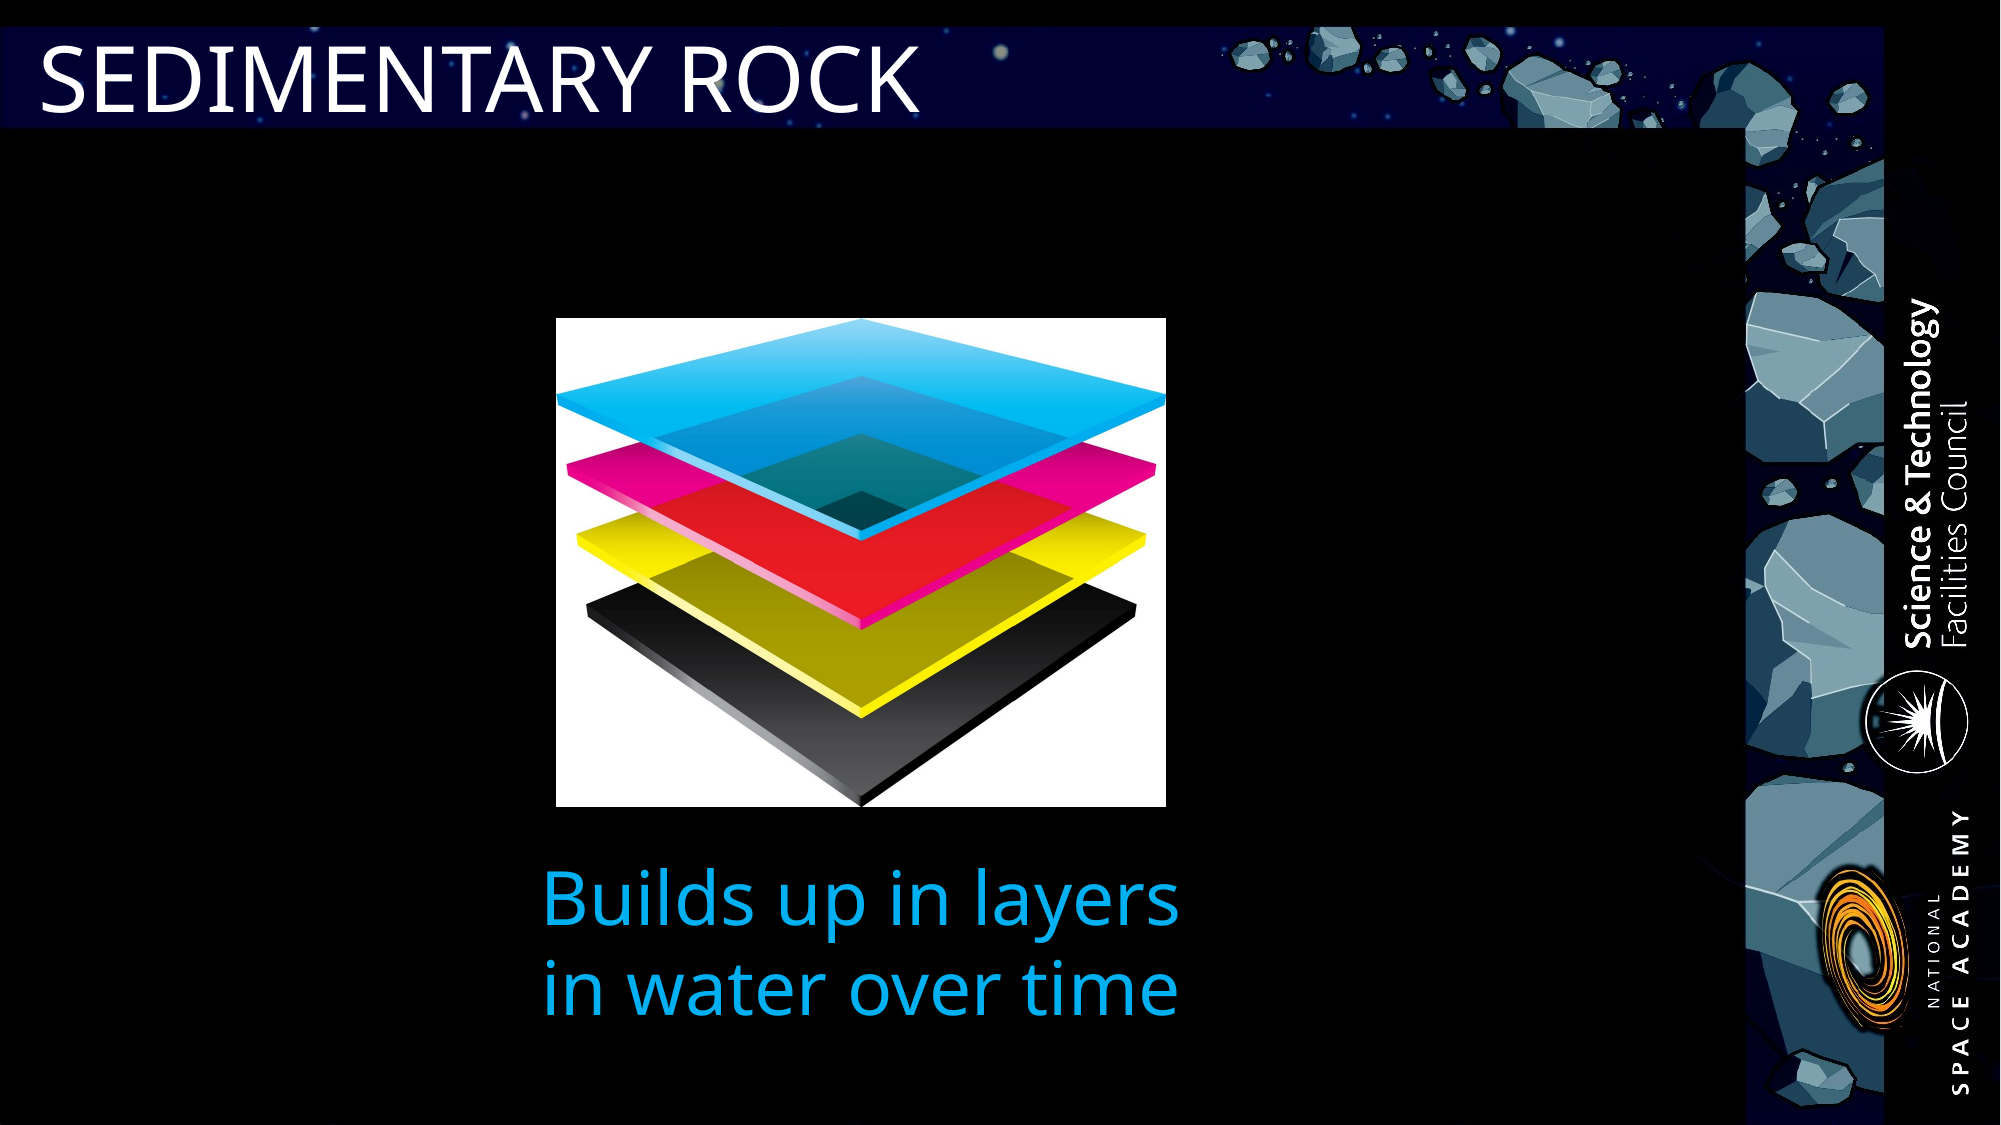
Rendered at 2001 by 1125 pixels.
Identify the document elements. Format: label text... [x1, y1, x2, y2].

picture [556, 397, 1166, 807]
picture [556, 318, 1166, 419]
text_box Builds up in layers in water over time [502, 843, 1220, 1040]
text_box SEDIMENTARY ROCK [23, 13, 935, 141]
